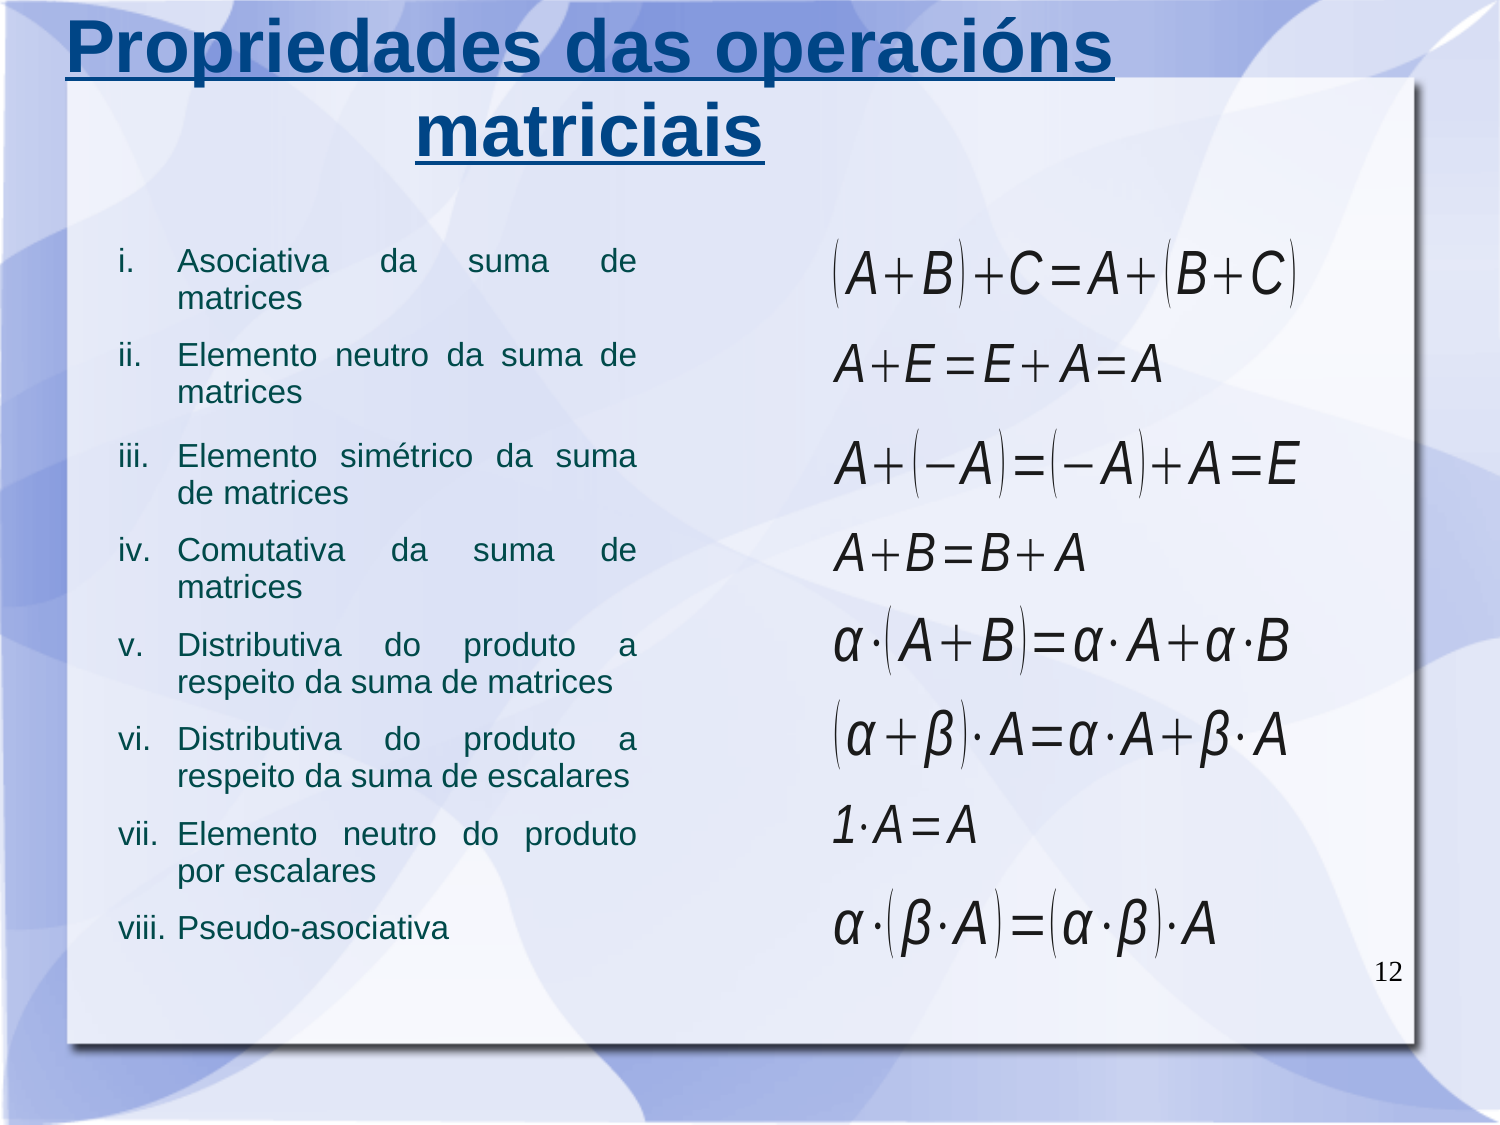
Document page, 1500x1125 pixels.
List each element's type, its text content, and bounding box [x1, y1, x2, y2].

list ii. Elemento neutro da suma de matrices [112, 330, 644, 418]
chart [820, 519, 1103, 582]
list i. Asociativa da suma de matrices [112, 236, 644, 323]
chart [820, 330, 1181, 393]
chart [820, 425, 1321, 503]
list viii. Pseudo-asociativa [112, 904, 644, 964]
chart [820, 236, 1316, 314]
picture [0, 0, 1500, 1125]
list v. Distributiva do produto a respeito da suma de matrices [112, 620, 644, 707]
chart [820, 602, 1311, 680]
list vii. Elemento neutro do produto por escalares [112, 809, 644, 896]
chart [820, 791, 993, 854]
title Propriedades das operacións matriciais [59, 0, 1441, 179]
chart [820, 885, 1238, 964]
chart [820, 696, 1306, 775]
list iv. Comutativa da suma de matrices [112, 525, 644, 613]
list vi. Distributiva do produto a respeito da suma de escalares [112, 714, 644, 802]
list iii. Elemento simétrico da suma de matrices [112, 431, 644, 518]
